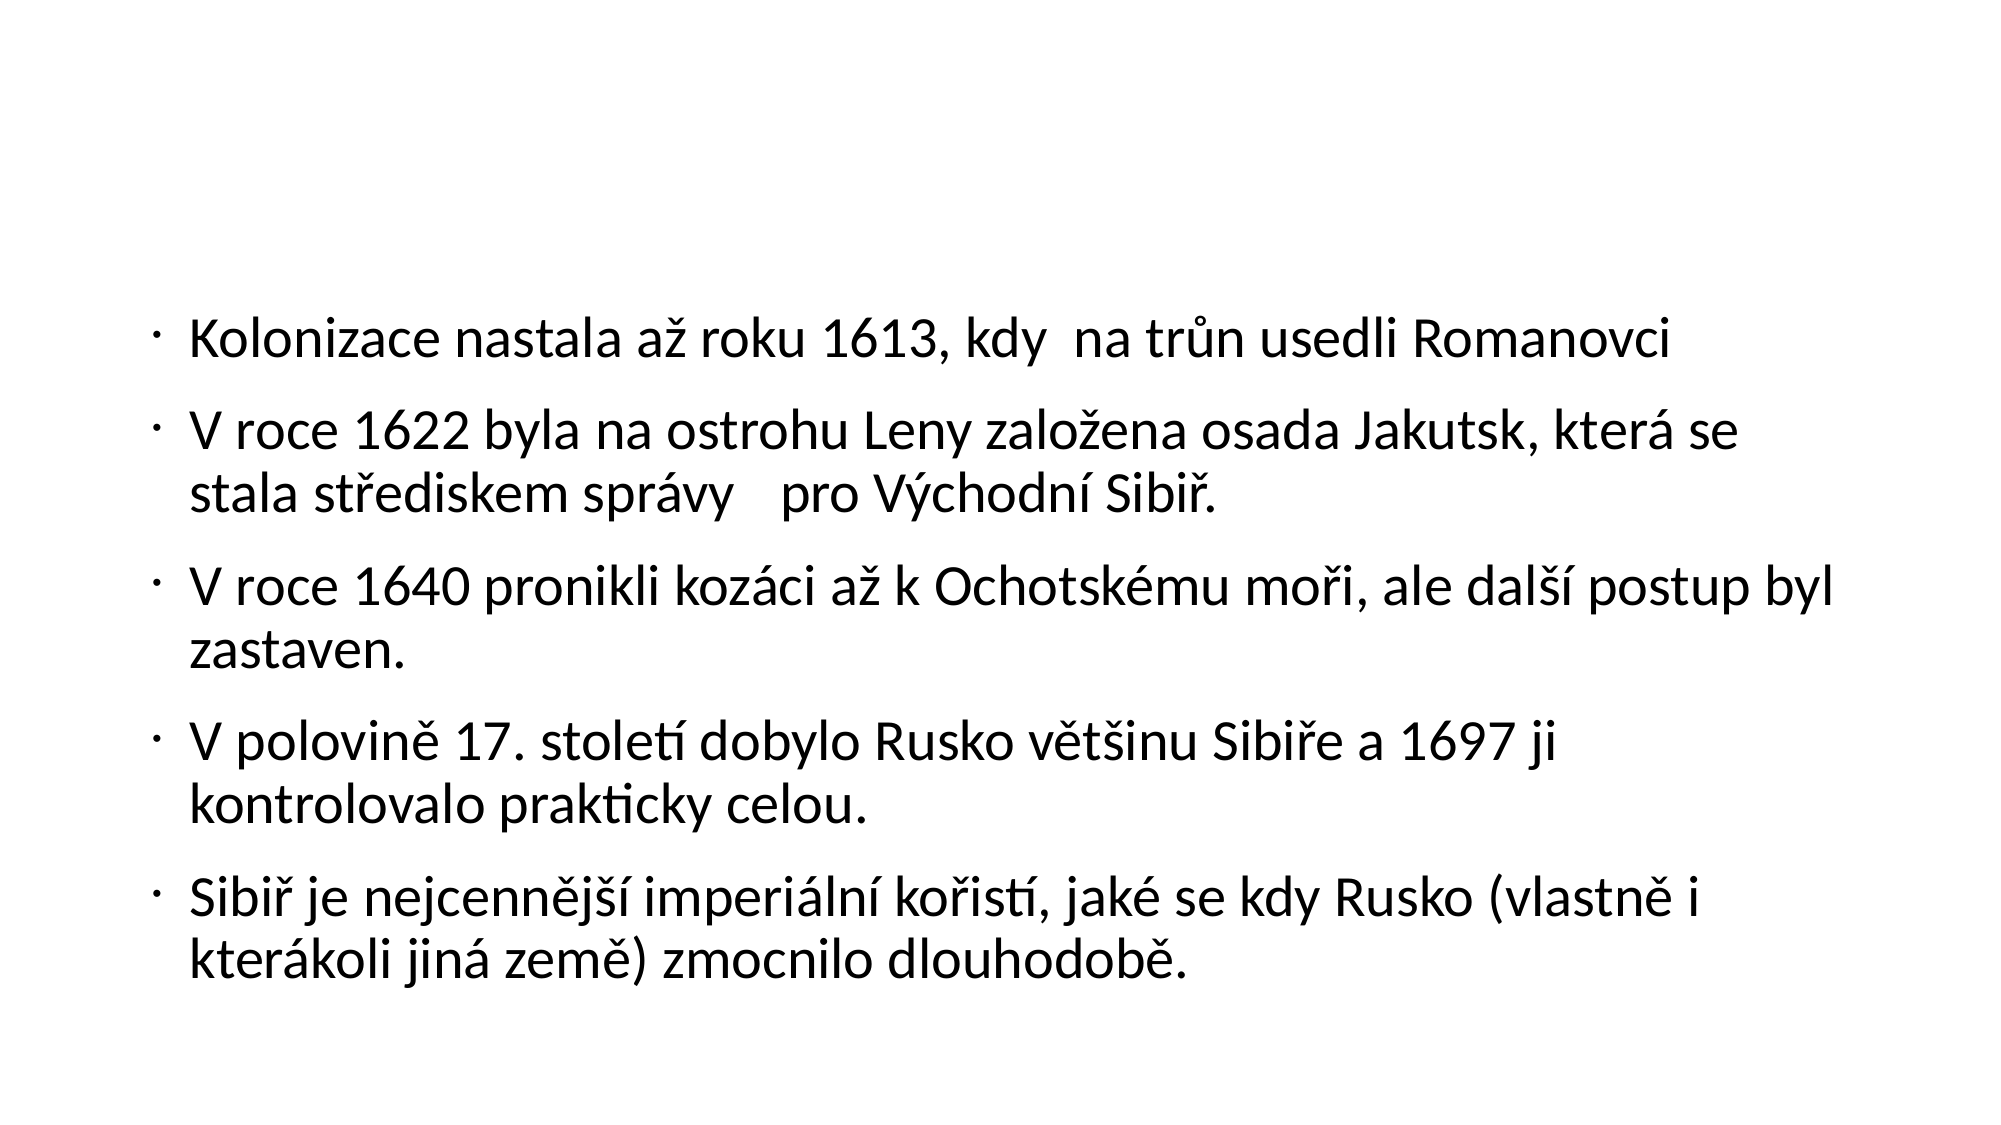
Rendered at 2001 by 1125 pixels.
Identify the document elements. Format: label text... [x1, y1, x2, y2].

list Kolonizace nastala až roku 1613, kdy na trůn usedli Romanovci V roce 1622 byla na ostrohu Leny založena osada Jakutsk, která se stala střediskem správy pro Východní Sibiř. V roce 1640 pronikli kozáci až k Ochotskému moři, ale další postup byl zastaven. V polovině 17. století dobylo Rusko většinu Sibiře a 1697 ji kontrolovalo prakticky celou. Sibiř je nejcennější imperiální kořistí, jaké se kdy Rusko (vlastně i kterákoli jiná země) zmocnilo dlouhodobě. [137, 299, 1863, 1014]
